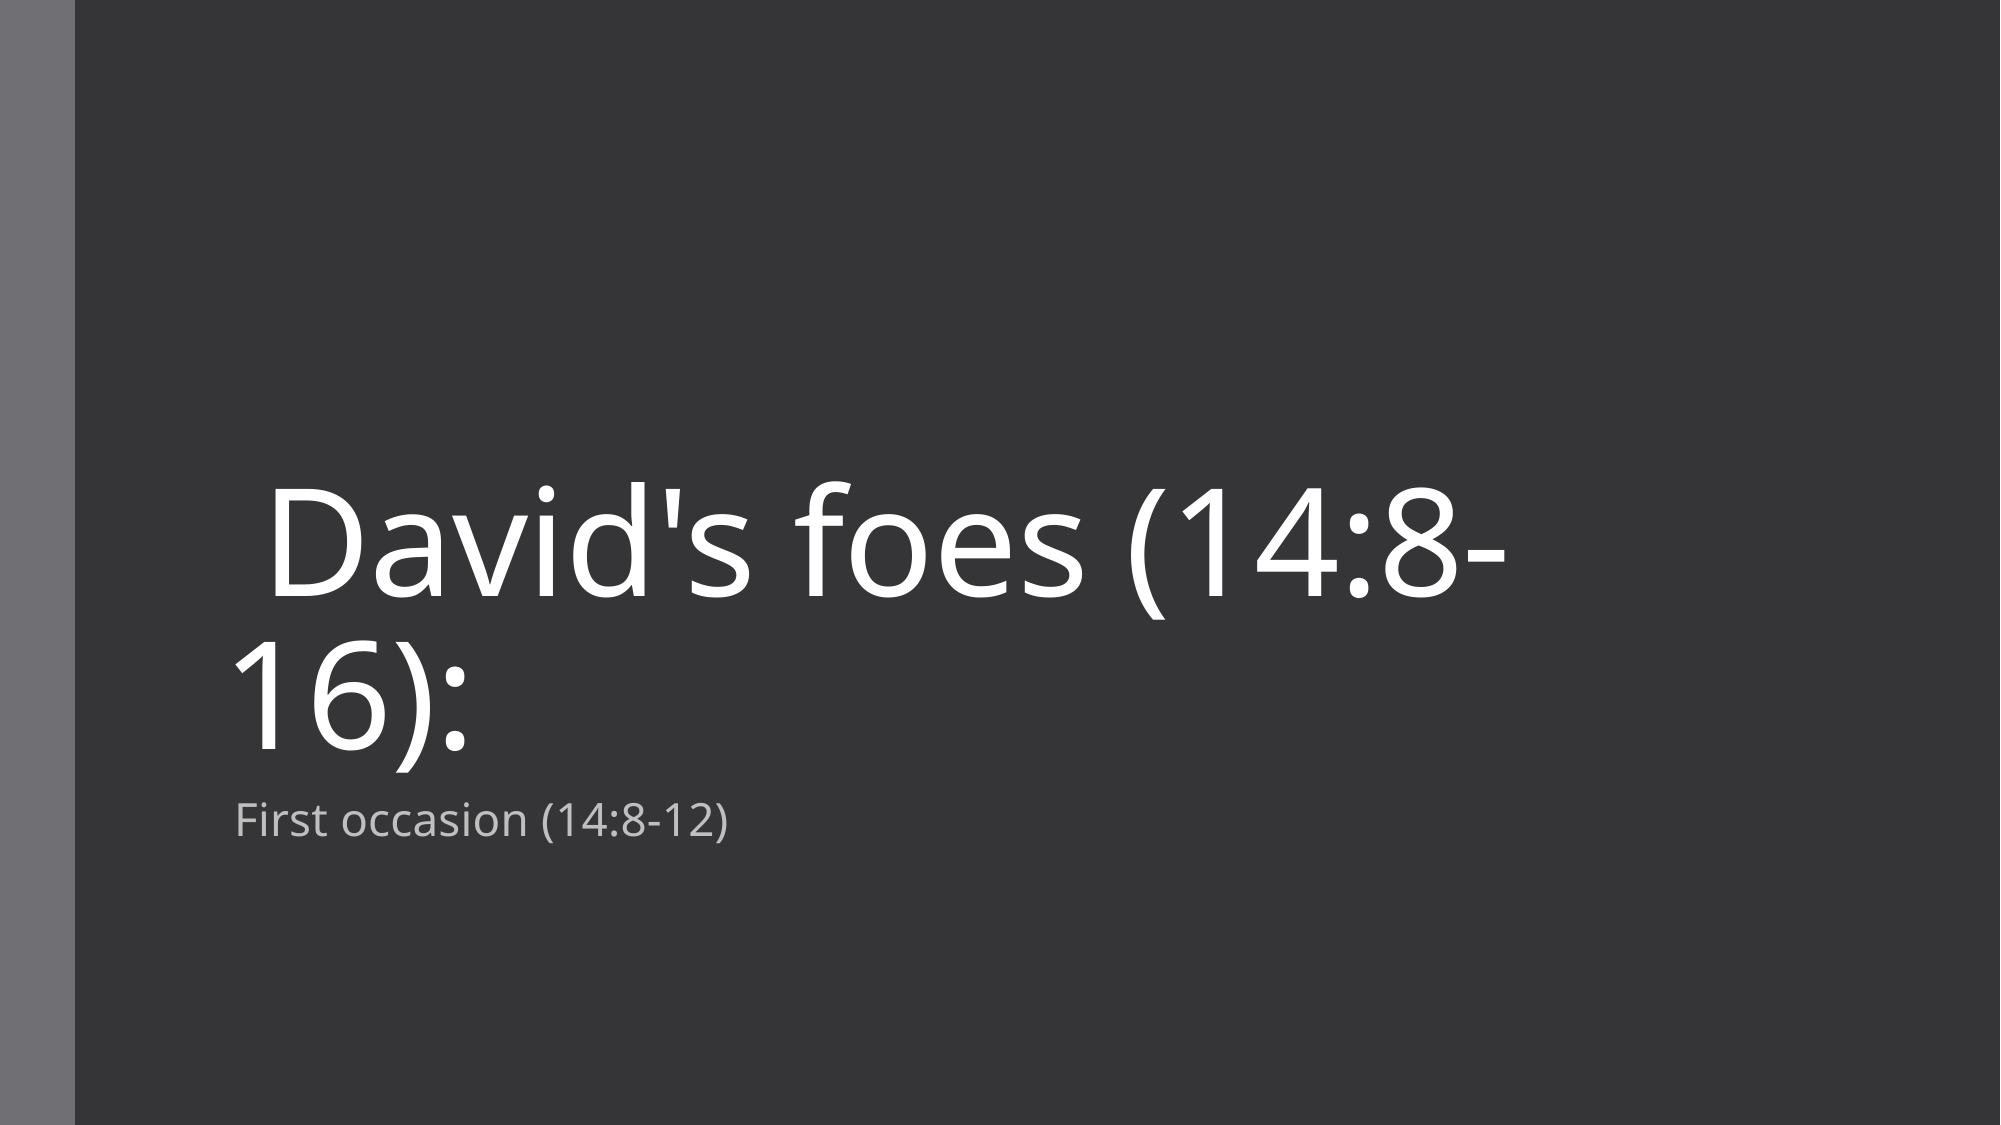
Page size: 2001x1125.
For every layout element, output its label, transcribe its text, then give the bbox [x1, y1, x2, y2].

subtitle First occasion (14:8-12) [206, 787, 1752, 1066]
title David's foes (14:8-16): [206, 124, 1752, 787]
